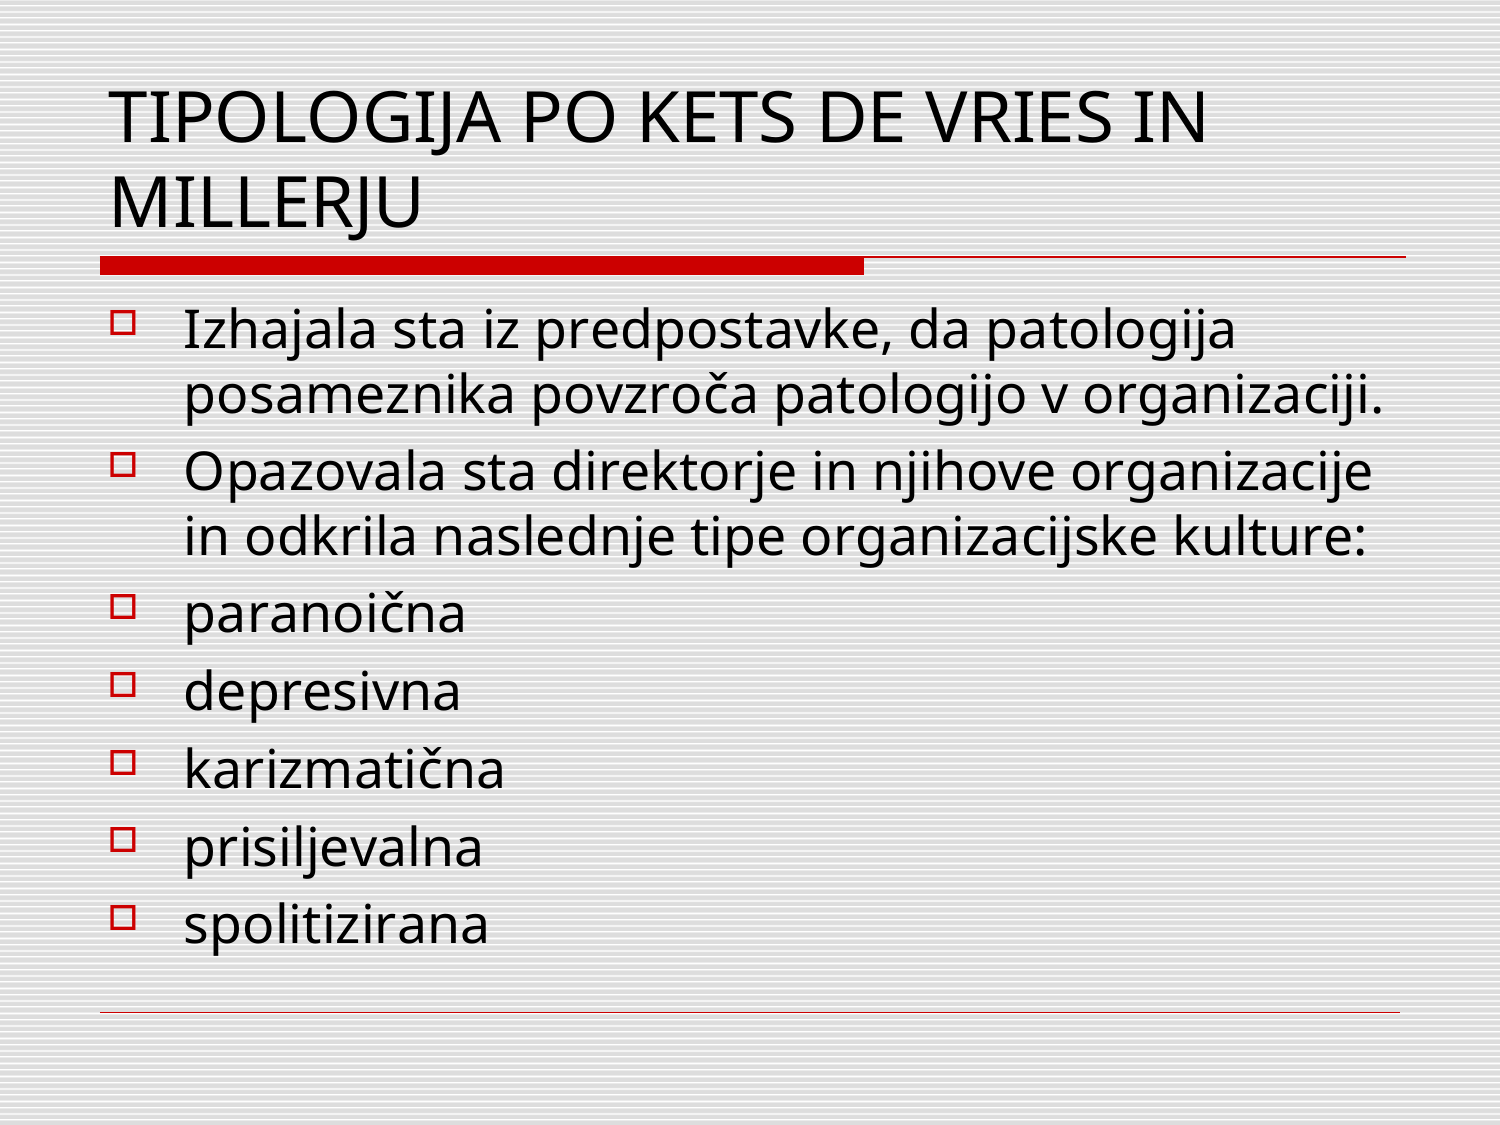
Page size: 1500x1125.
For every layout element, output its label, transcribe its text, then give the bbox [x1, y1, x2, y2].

picture [0, 0, 1500, 1125]
title TIPOLOGIJA PO KETS DE VRIES IN MILLERJU [94, 49, 1407, 250]
list Izhajala sta iz predpostavke, da patologija posameznika povzroča patologijo v organizaciji. Opazovala sta direktorje in njihove organizacije in odkrila naslednje tipe organizacijske kulture: paranoična depresivna karizmatična prisiljevalna spolitizirana [92, 287, 1406, 988]
